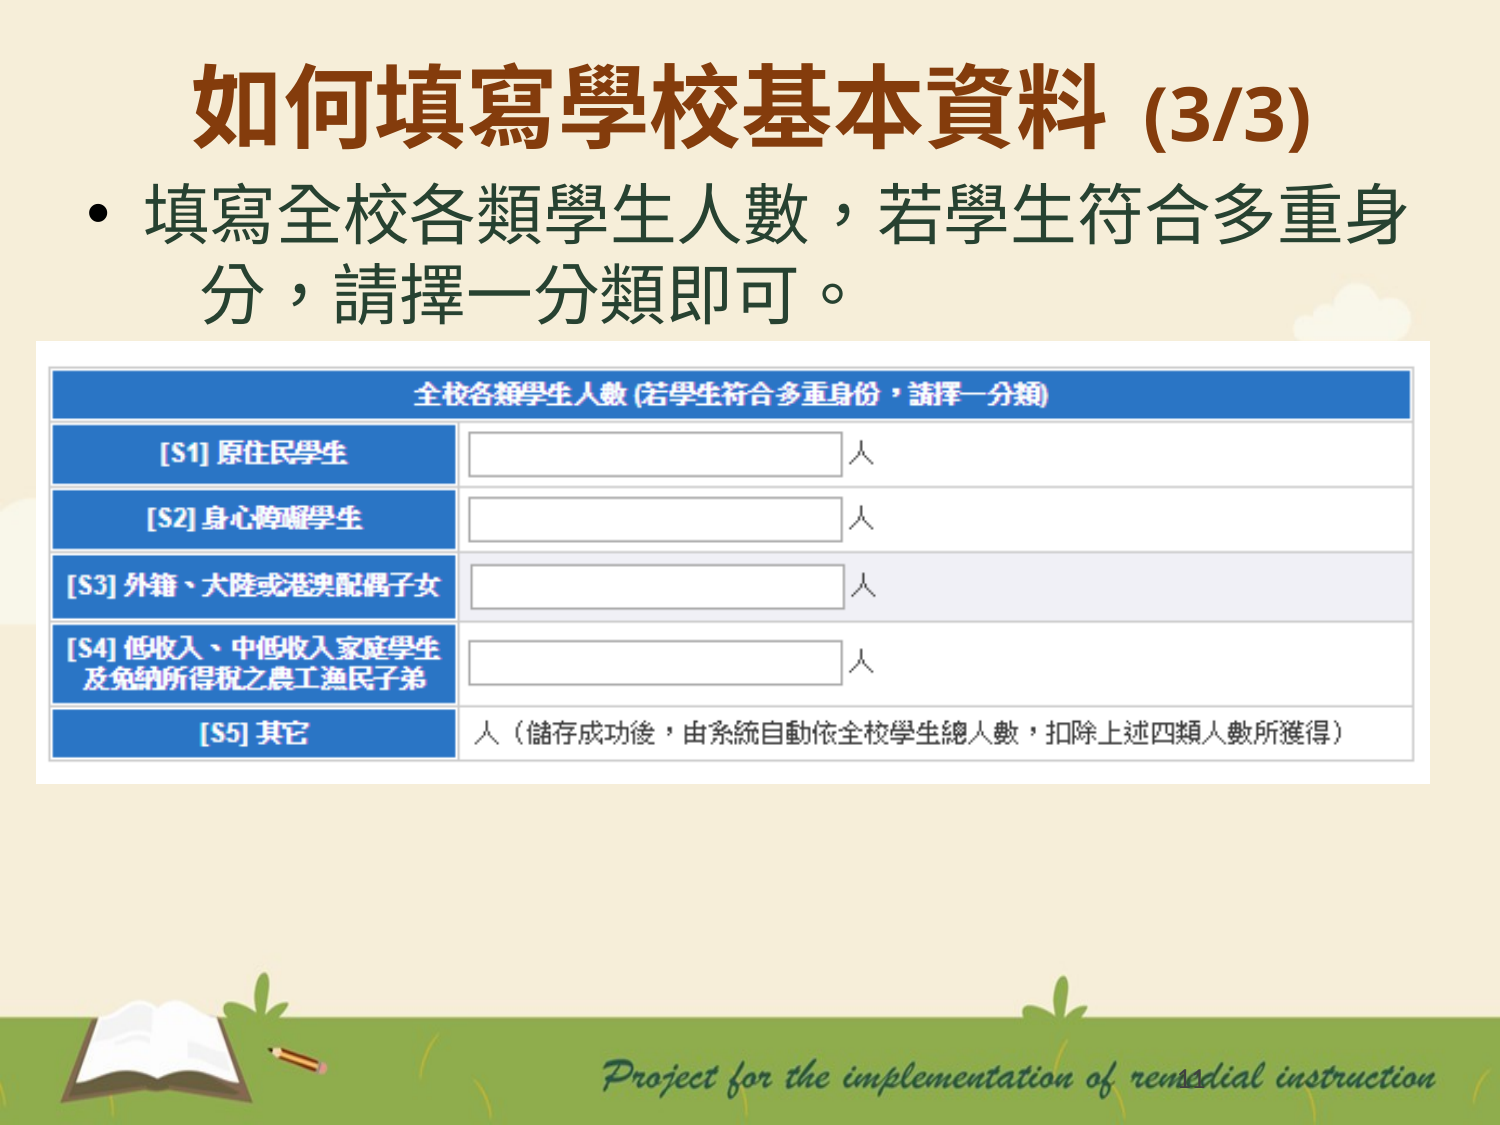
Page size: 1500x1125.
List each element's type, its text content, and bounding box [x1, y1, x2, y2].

title 如何填寫學校基本資料 (3/3) [13, 45, 1491, 178]
text_box [1161, 1046, 1499, 1107]
picture [36, 342, 1430, 784]
text_box 填寫全校各類學生人數，若學生符合多重身分，請擇一分類即可。 [72, 178, 1430, 340]
